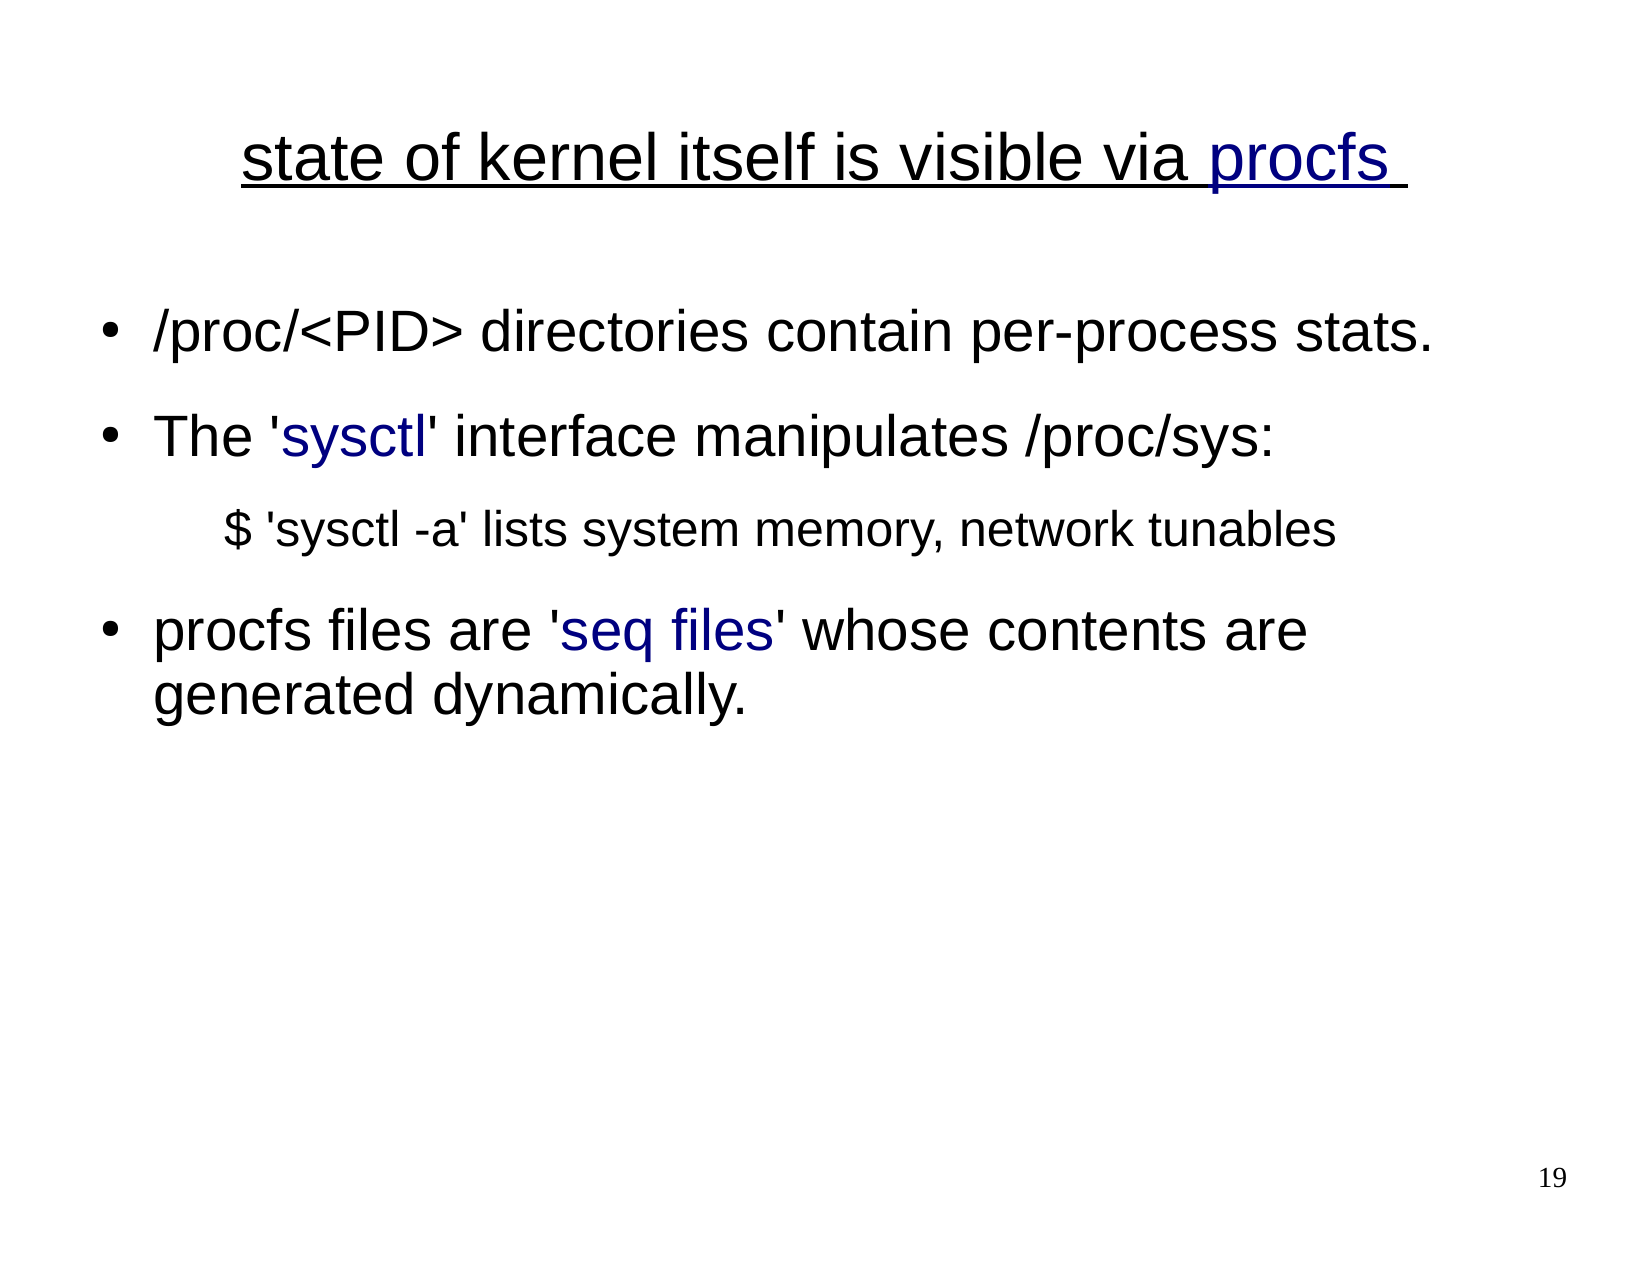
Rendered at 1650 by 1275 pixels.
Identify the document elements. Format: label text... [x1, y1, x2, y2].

list /proc/<PID> directories contain per-process stats. The 'sysctl' interface manipulates /proc/sys: $ 'sysctl -a' lists system memory, network tunables procfs files are 'seq files' whose contents are generated dynamically. [82, 298, 1568, 1038]
title state of kernel itself is visible via procfs [82, 50, 1568, 264]
